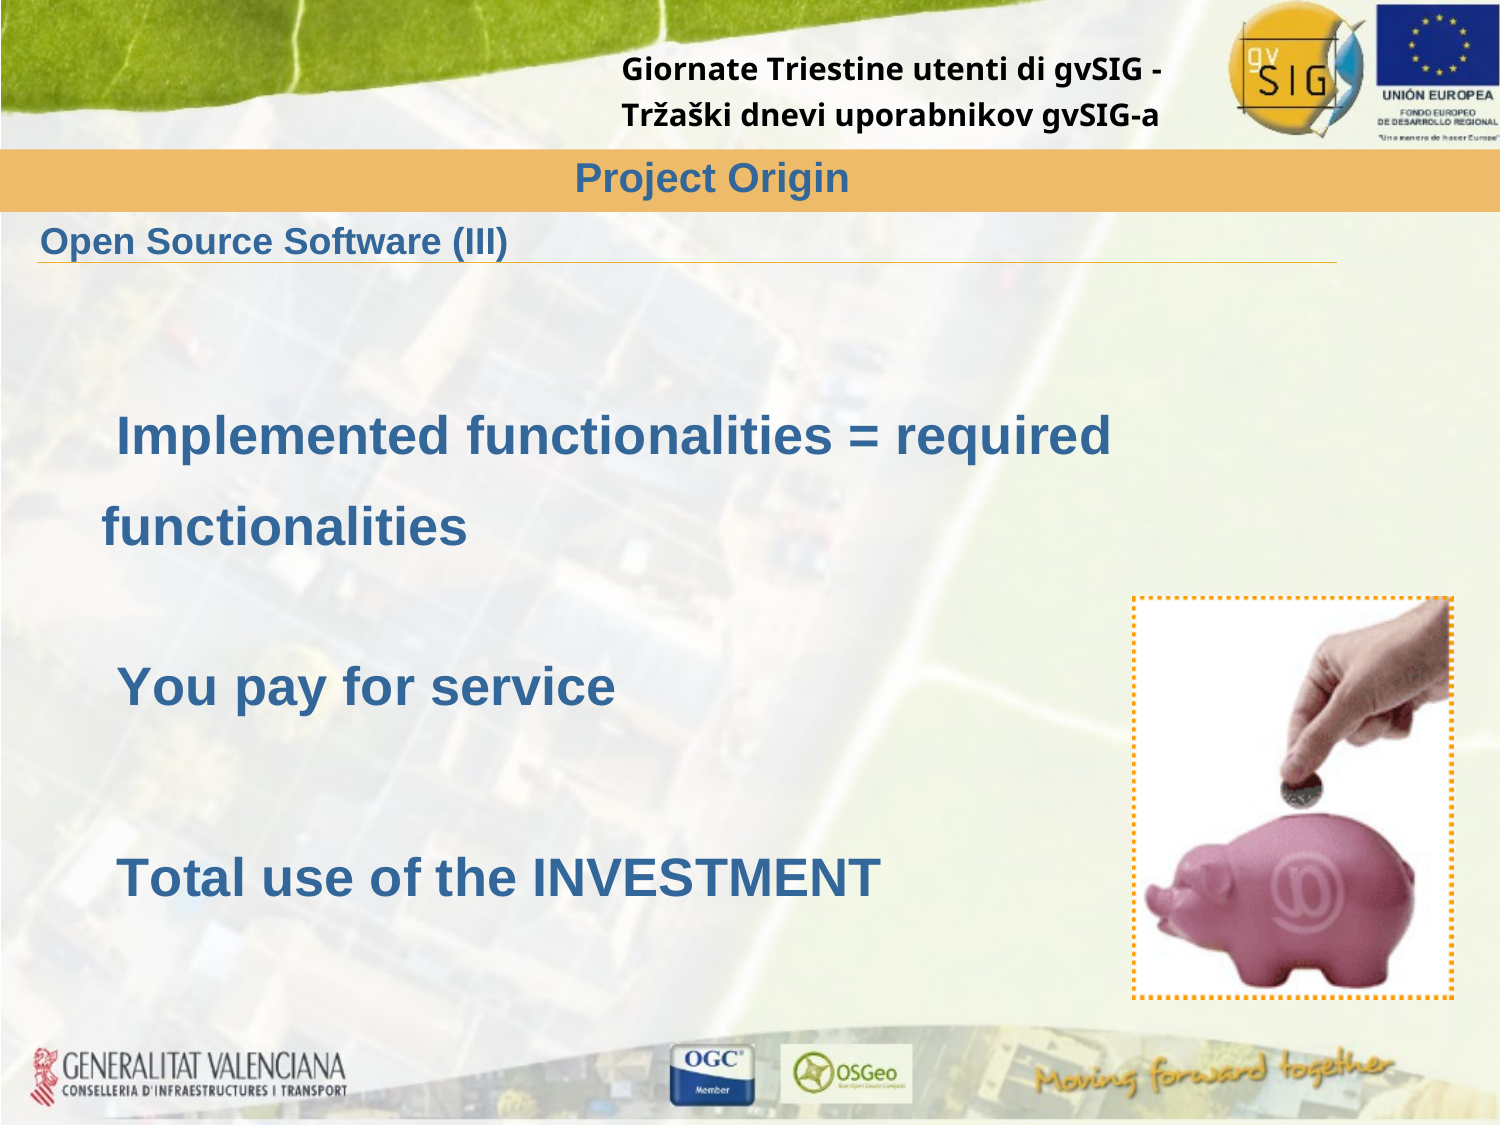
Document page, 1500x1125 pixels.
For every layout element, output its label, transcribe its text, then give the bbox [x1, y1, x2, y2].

picture [1, 0, 1500, 149]
text_box Open Source Software (III) [25, 219, 946, 274]
picture [1, 212, 1500, 1125]
text_box Project Origin [0, 149, 1426, 219]
text_box Implemented functionalities = required functionalities You pay for service Total use of the INVESTMENT [101, 375, 1490, 958]
